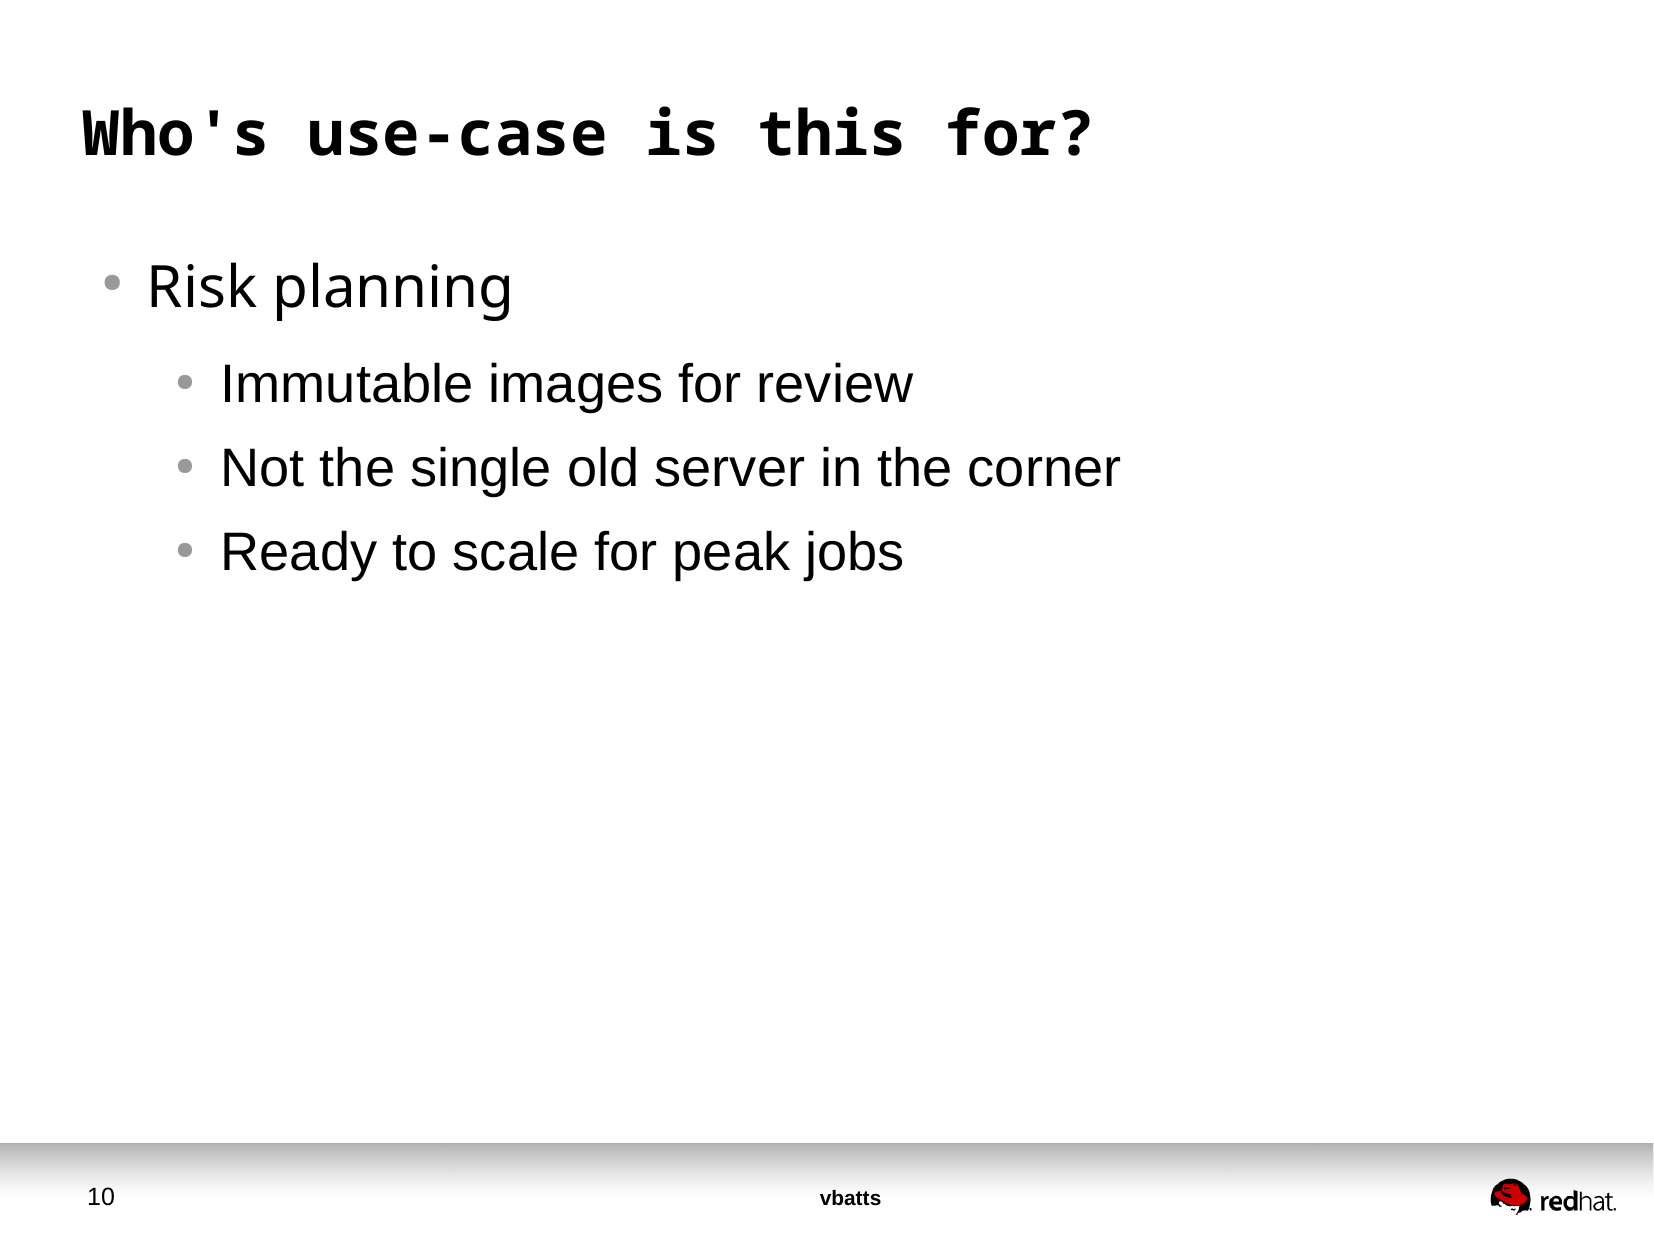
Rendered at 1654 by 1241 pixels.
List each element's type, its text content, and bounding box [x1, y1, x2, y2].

title Who's use-case is this for? [82, 37, 1571, 226]
list Risk planning Immutable images for review Not the single old server in the corner Ready to scale for peak jobs [86, 244, 1576, 1039]
picture [0, 1143, 1654, 1241]
